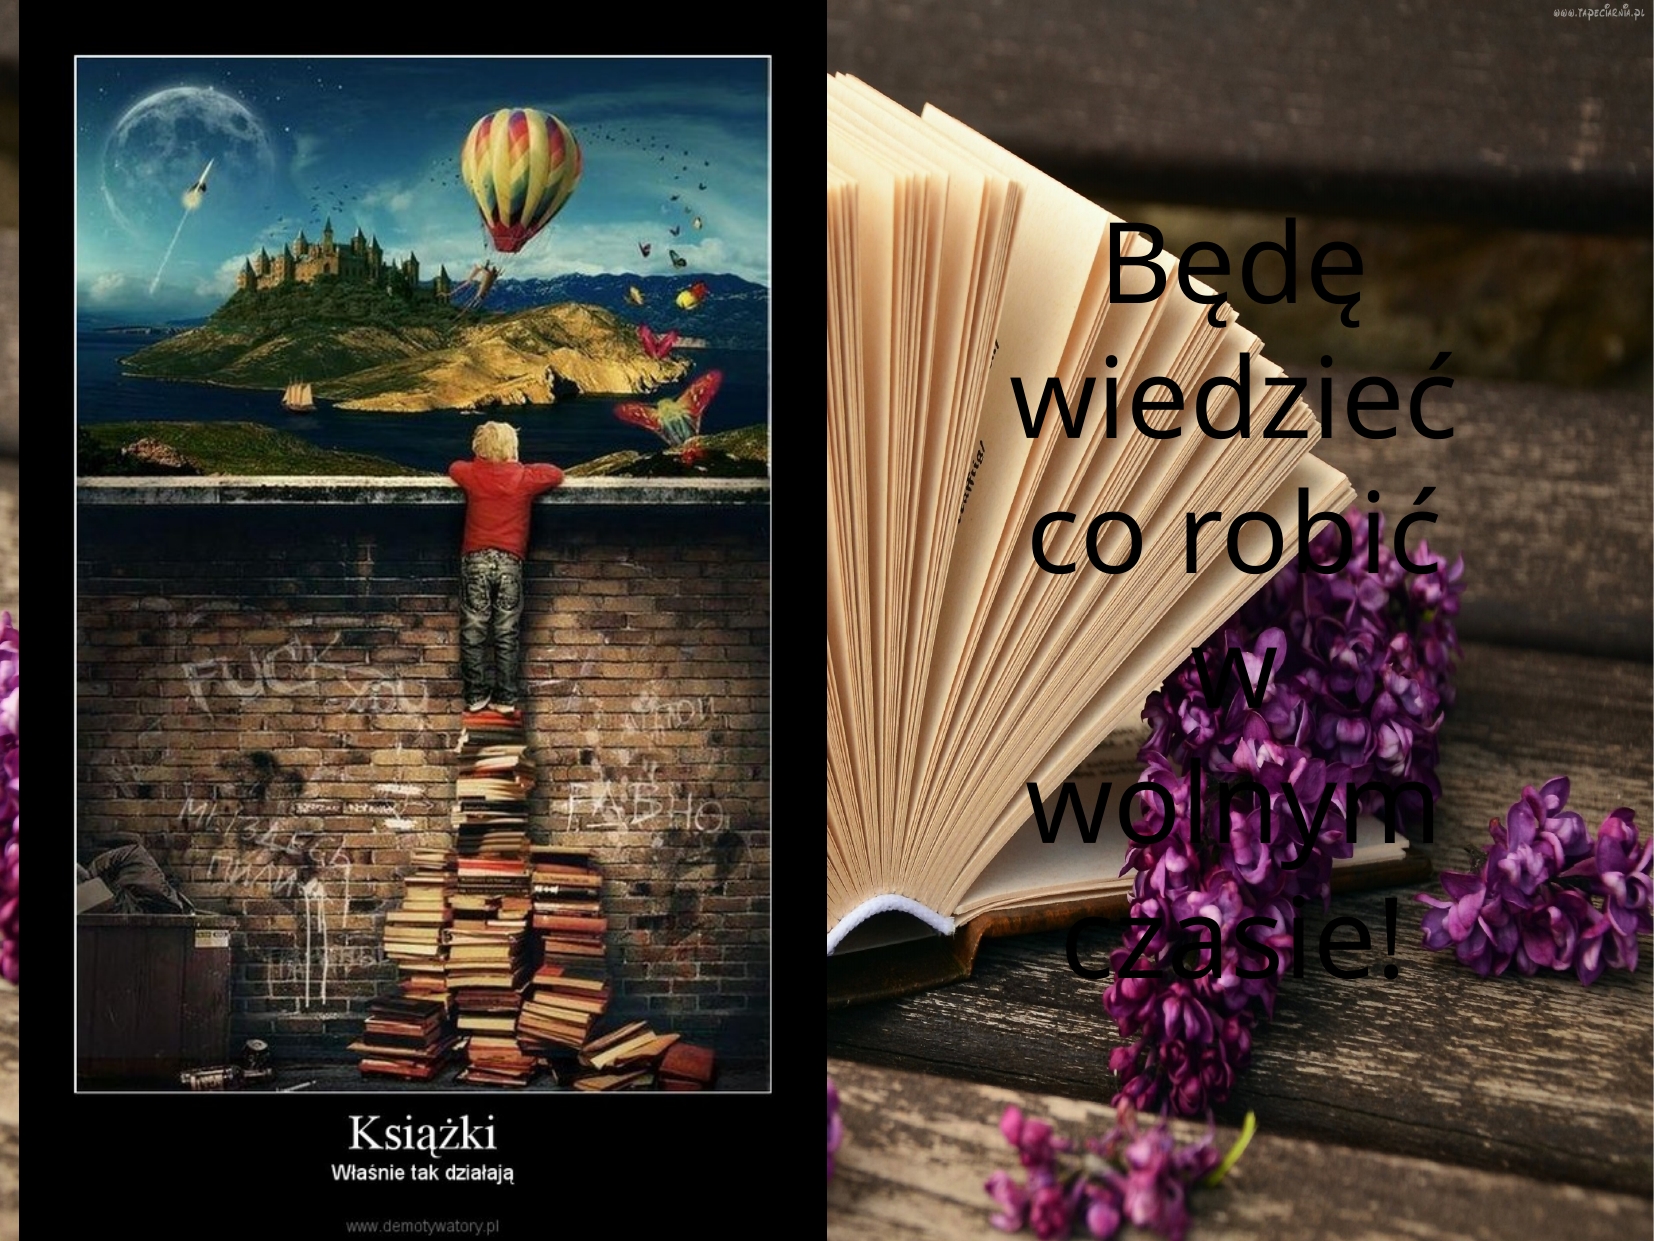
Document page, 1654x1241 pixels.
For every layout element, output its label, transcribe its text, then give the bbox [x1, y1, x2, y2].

title Będę wiedzieć co robić w wolnym czasie! [980, 182, 1489, 1011]
picture [19, 0, 827, 1241]
